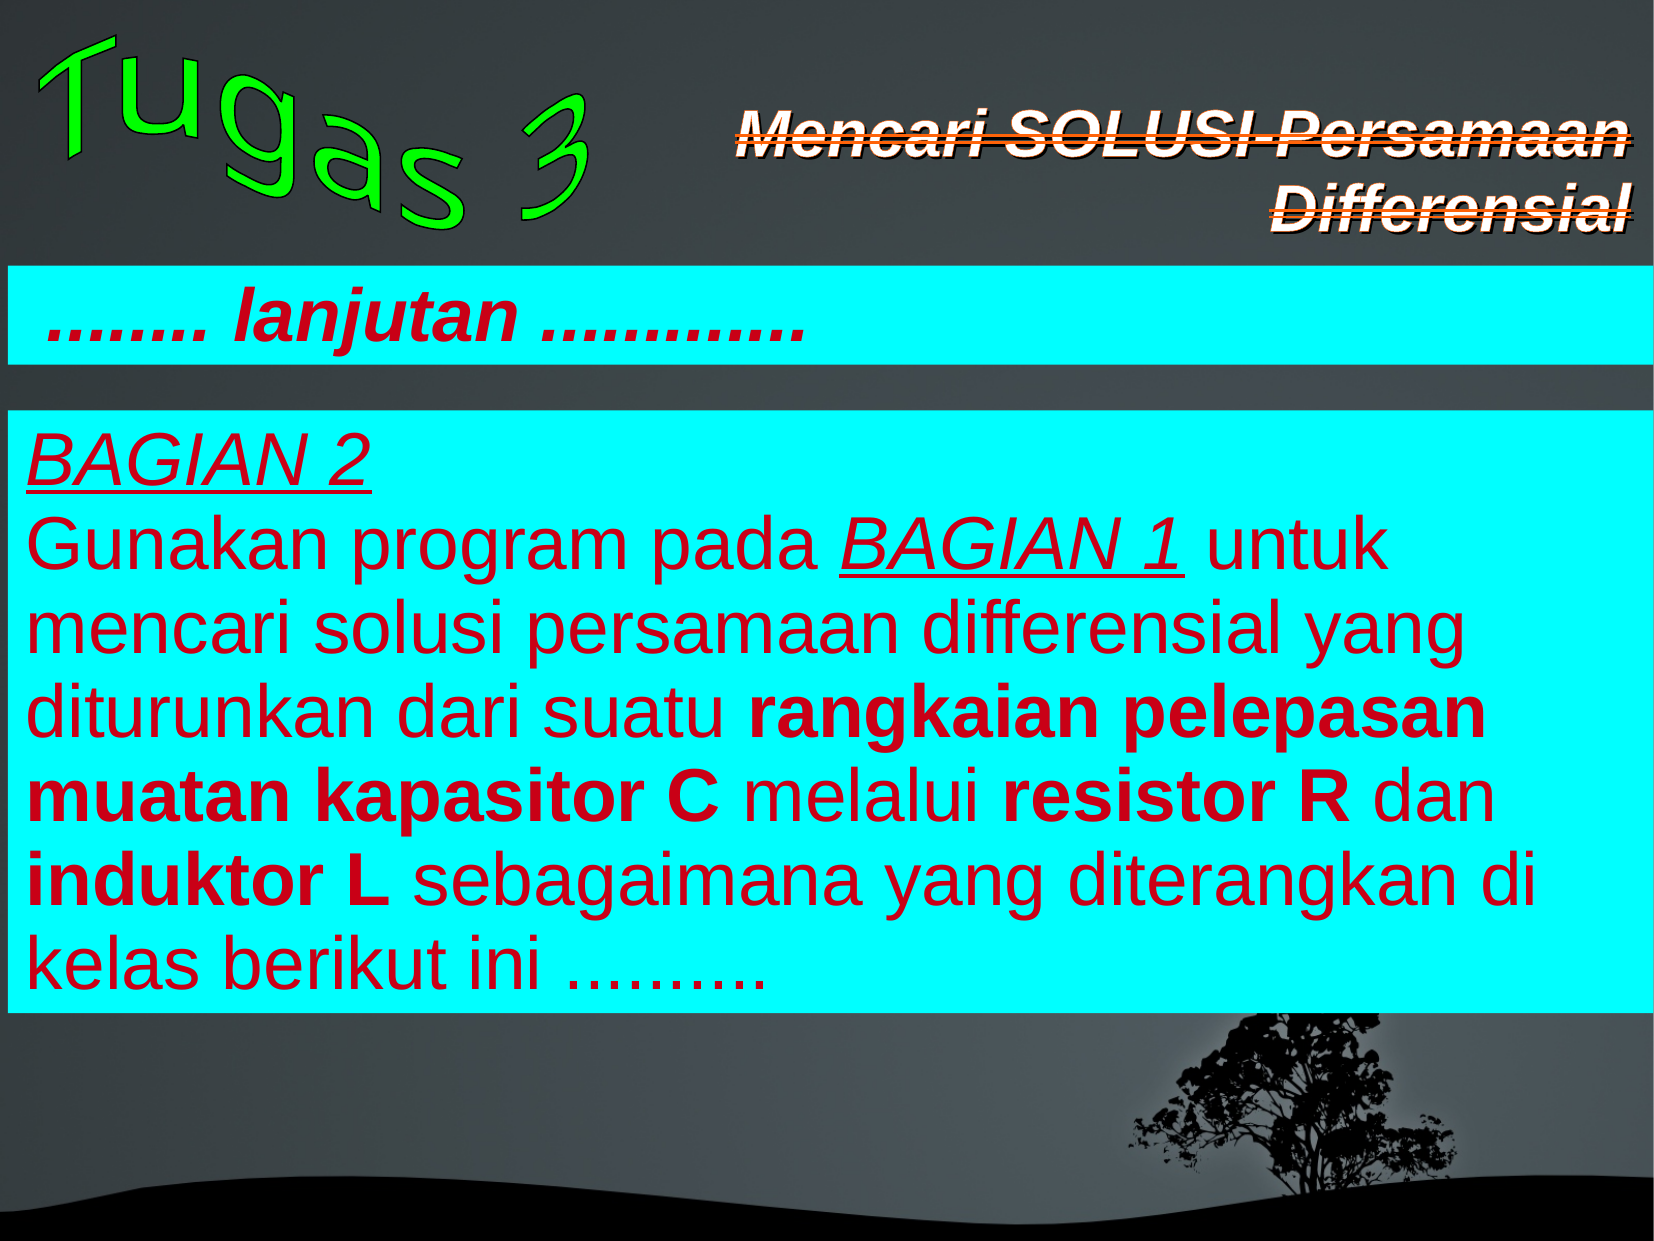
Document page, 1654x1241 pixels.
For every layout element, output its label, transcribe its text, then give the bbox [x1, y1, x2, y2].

text_box ........ lanjutan ............. [7, 265, 1654, 365]
text_box Tugas 3 [313, 114, 381, 213]
picture [0, 0, 1654, 1241]
text_box Tugas 3 [220, 74, 294, 198]
text_box Tugas 3 [122, 56, 198, 139]
text_box Tugas 3 [39, 35, 116, 160]
text_box Tugas 3 [401, 147, 464, 230]
text_box Mencari SOLUSI-Persamaan Differensial [470, 88, 1646, 254]
text_box BAGIAN 2 Gunakan program pada BAGIAN 1 untuk mencari solusi persamaan differensial yang diturunkan dari suatu rangkaian pelepasan muatan kapasitor C melalui resistor R dan induktor L sebagaimana yang diterangkan di kelas berikut ini .......... [7, 410, 1654, 1014]
